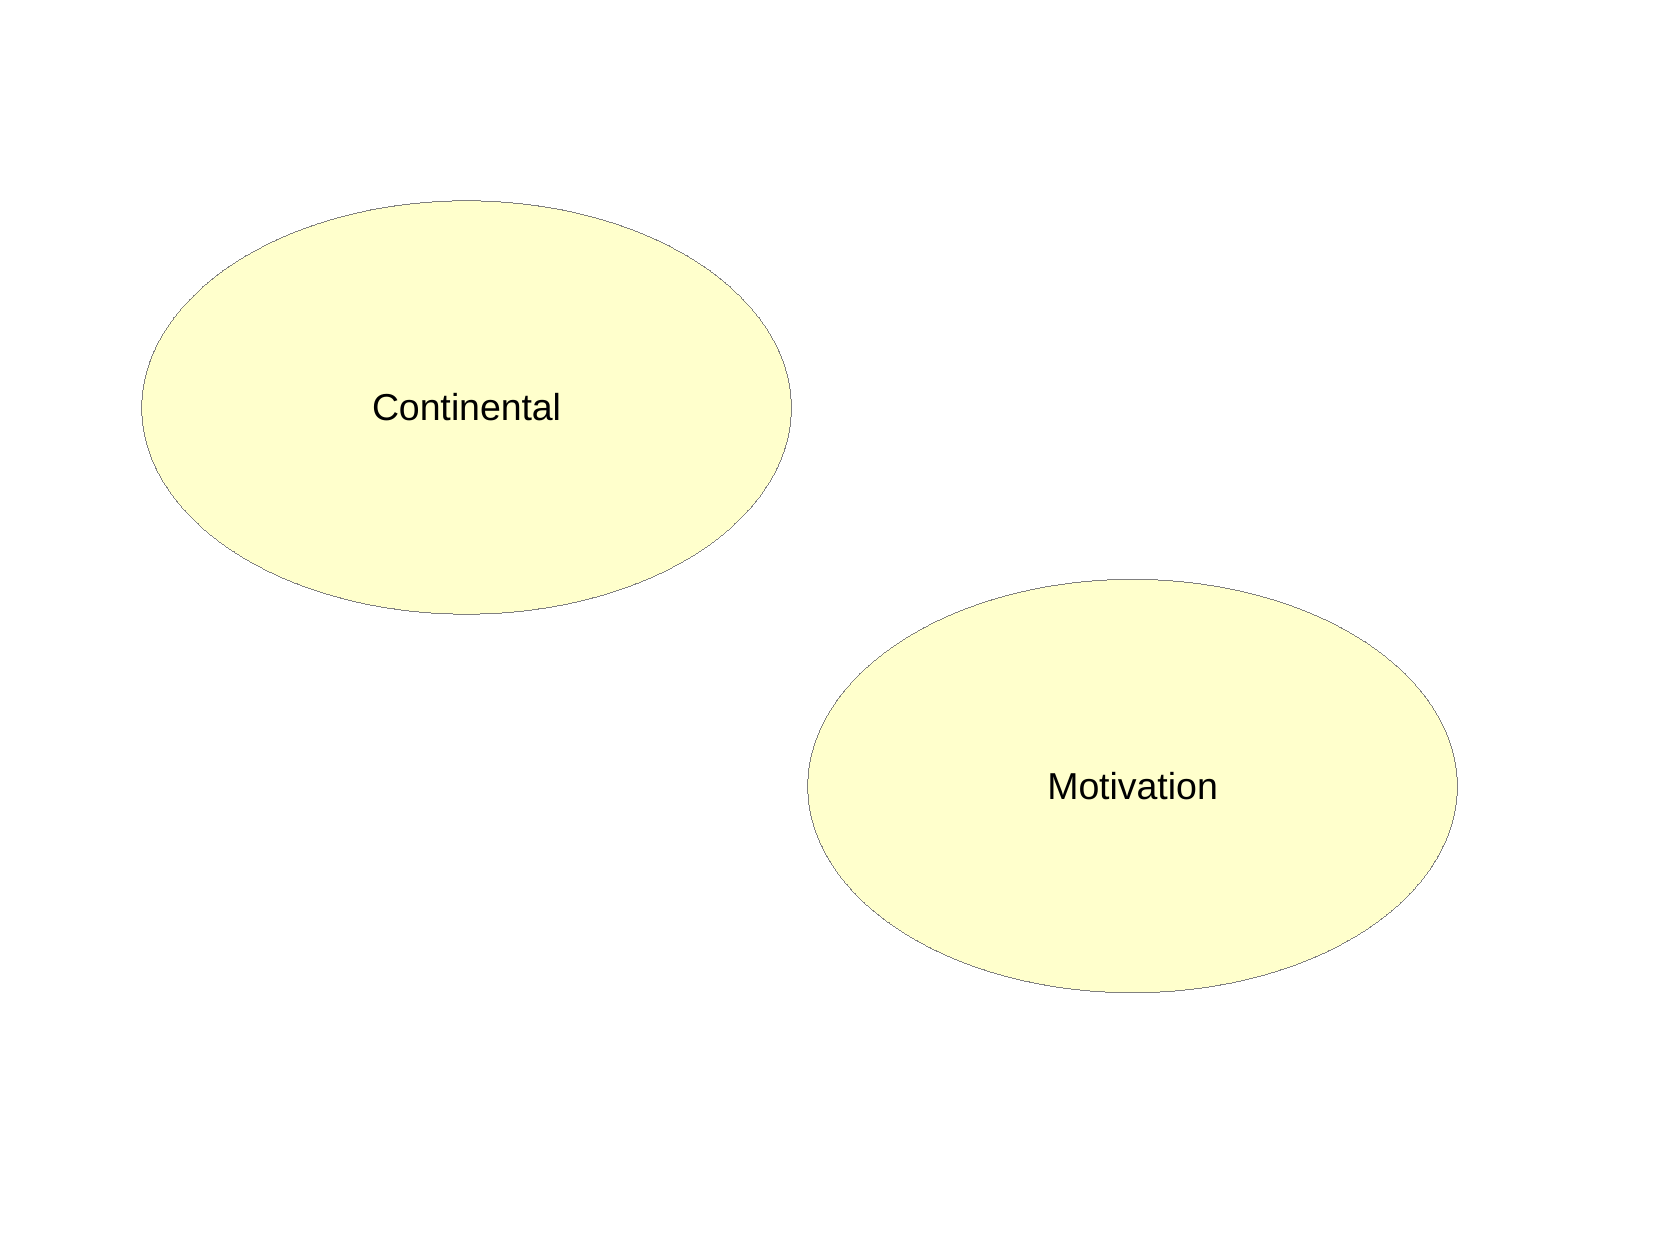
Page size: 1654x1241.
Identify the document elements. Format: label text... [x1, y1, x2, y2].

text_box Continental [141, 200, 792, 615]
text_box Motivation [807, 579, 1458, 993]
